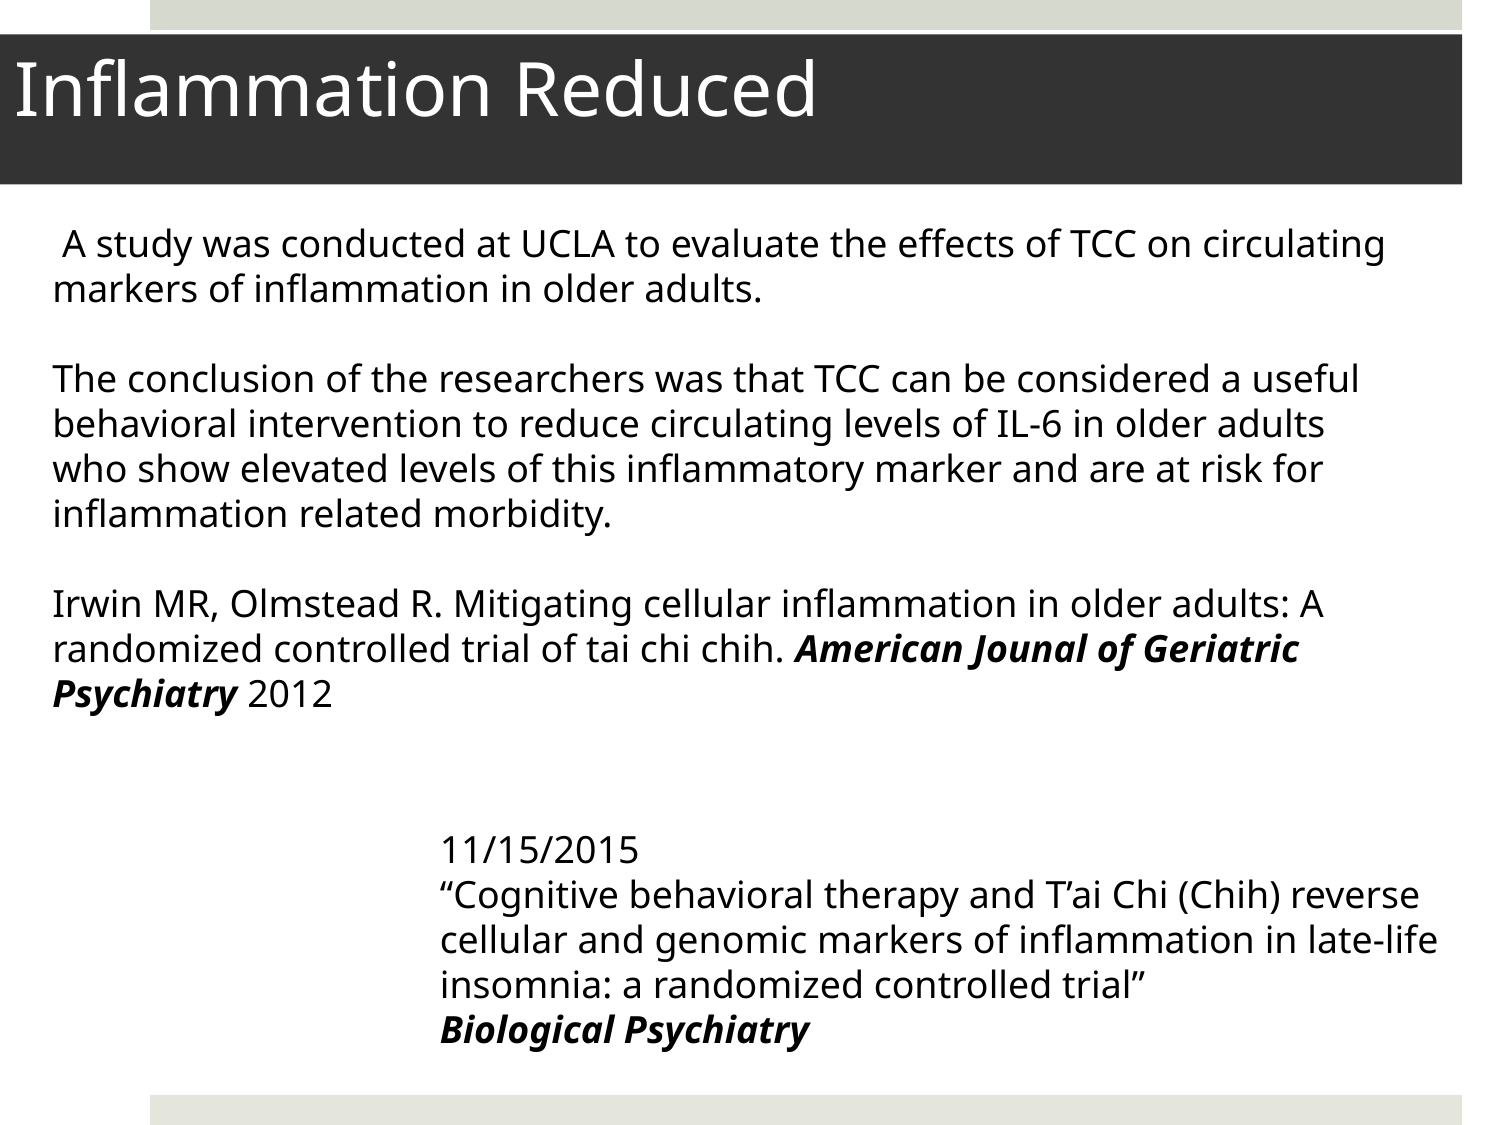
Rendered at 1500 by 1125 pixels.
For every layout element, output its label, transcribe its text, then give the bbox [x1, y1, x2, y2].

text_box 11/15/2015 “Cognitive behavioral therapy and T’ai Chi (Chih) reverse cellular and genomic markers of inflammation in late-life insomnia: a randomized controlled trial” Biological Psychiatry [424, 818, 1463, 1059]
text_box A study was conducted at UCLA to evaluate the effects of TCC on circulating markers of inflammation in older adults. The conclusion of the researchers was that TCC can be considered a useful behavioral intervention to reduce circulating levels of IL-6 in older adults who show elevated levels of this inflammatory marker and are at risk for inflammation related morbidity. Irwin MR, Olmstead R. Mitigating cellular inflammation in older adults: A randomized controlled trial of tai chi chih. American Jounal of Geriatric Psychiatry 2012 [37, 212, 1425, 768]
title Inflammation Reduced [0, 34, 1463, 185]
